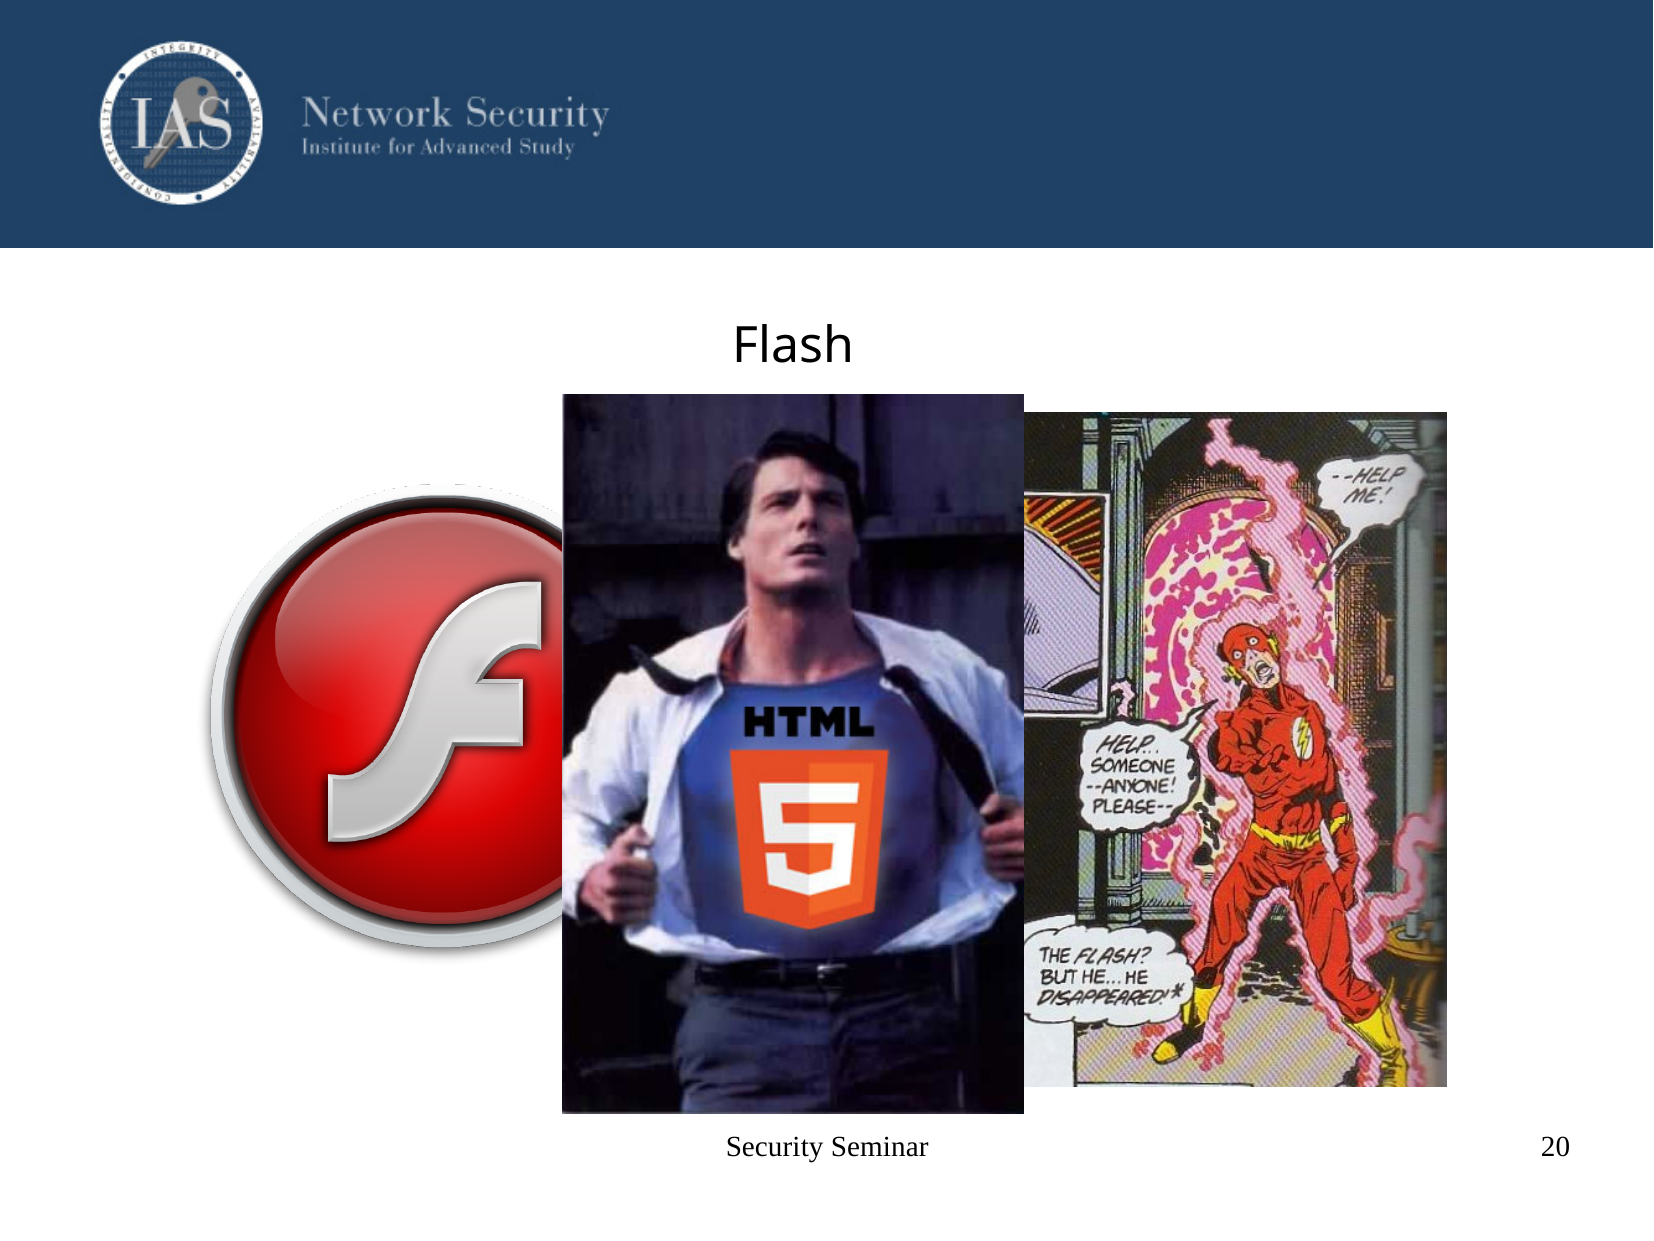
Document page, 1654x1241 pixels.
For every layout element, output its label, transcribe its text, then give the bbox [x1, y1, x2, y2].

picture [0, 0, 1653, 248]
picture [187, 394, 1447, 1114]
title Flash [49, 239, 1538, 447]
